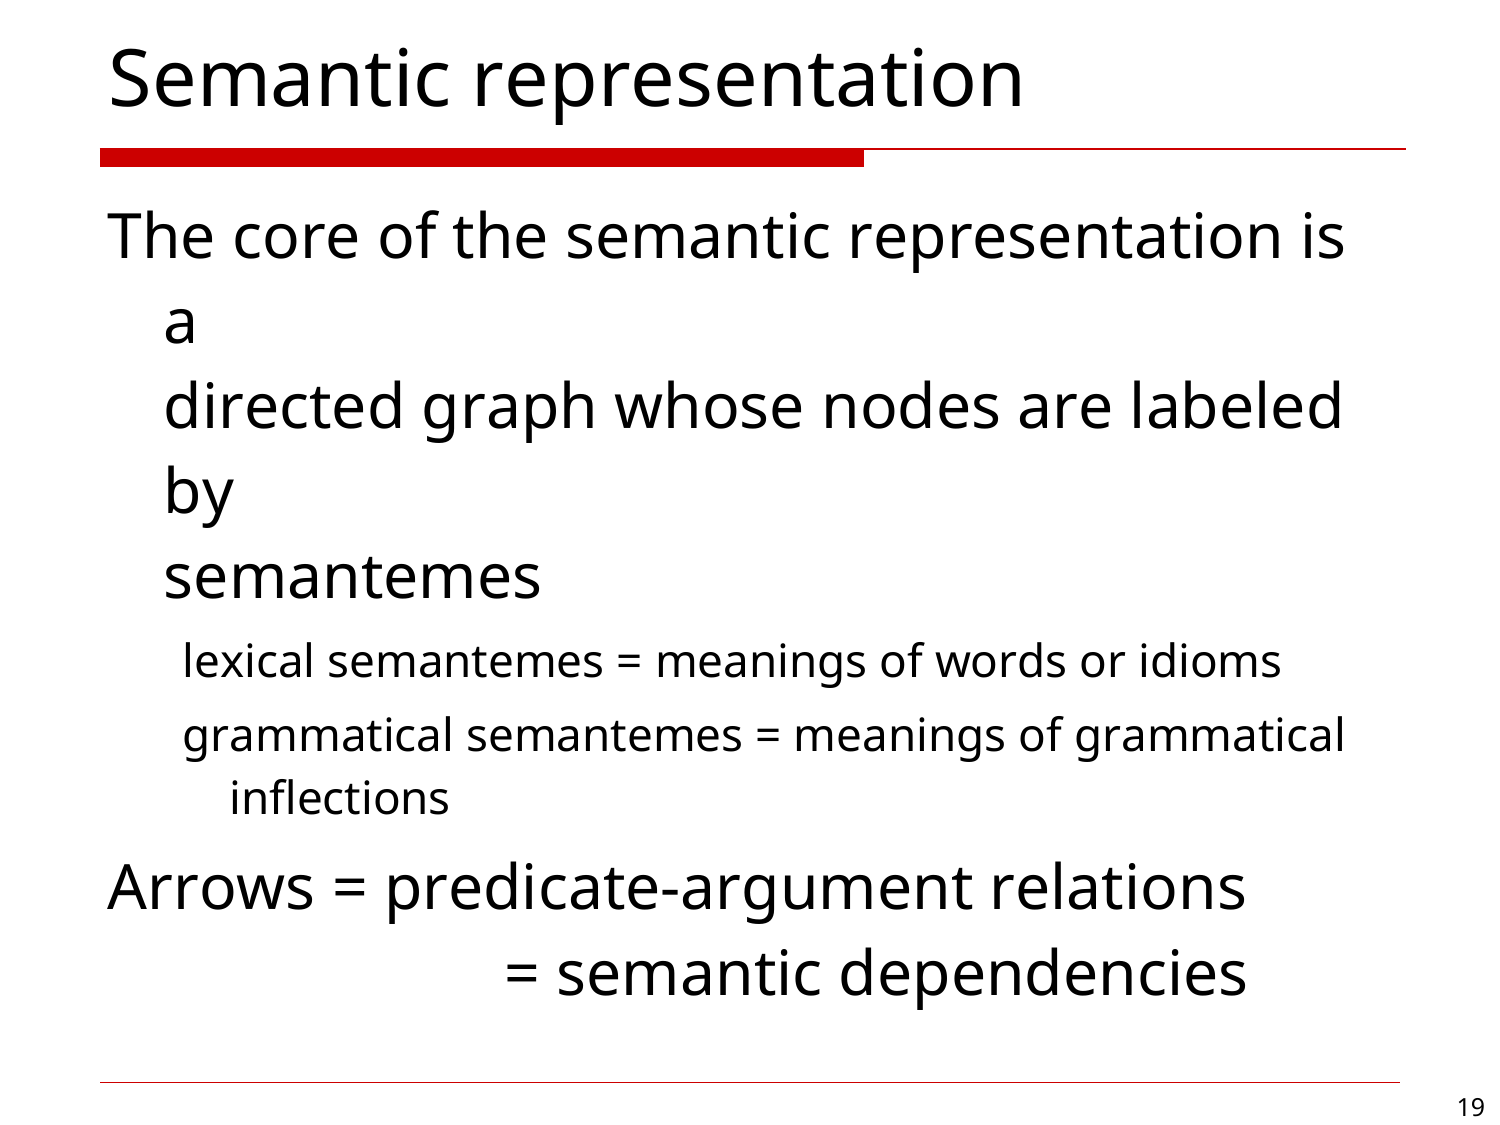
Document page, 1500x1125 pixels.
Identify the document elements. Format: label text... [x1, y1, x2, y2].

list The core of the semantic representation is a directed graph whose nodes are labeled by semantemes lexical semantemes = meanings of words or idioms grammatical semantemes = meanings of grammatical inflections Arrows = predicate-argument relations = semantic dependencies [92, 184, 1406, 988]
title Semantic representation [94, 26, 1407, 138]
